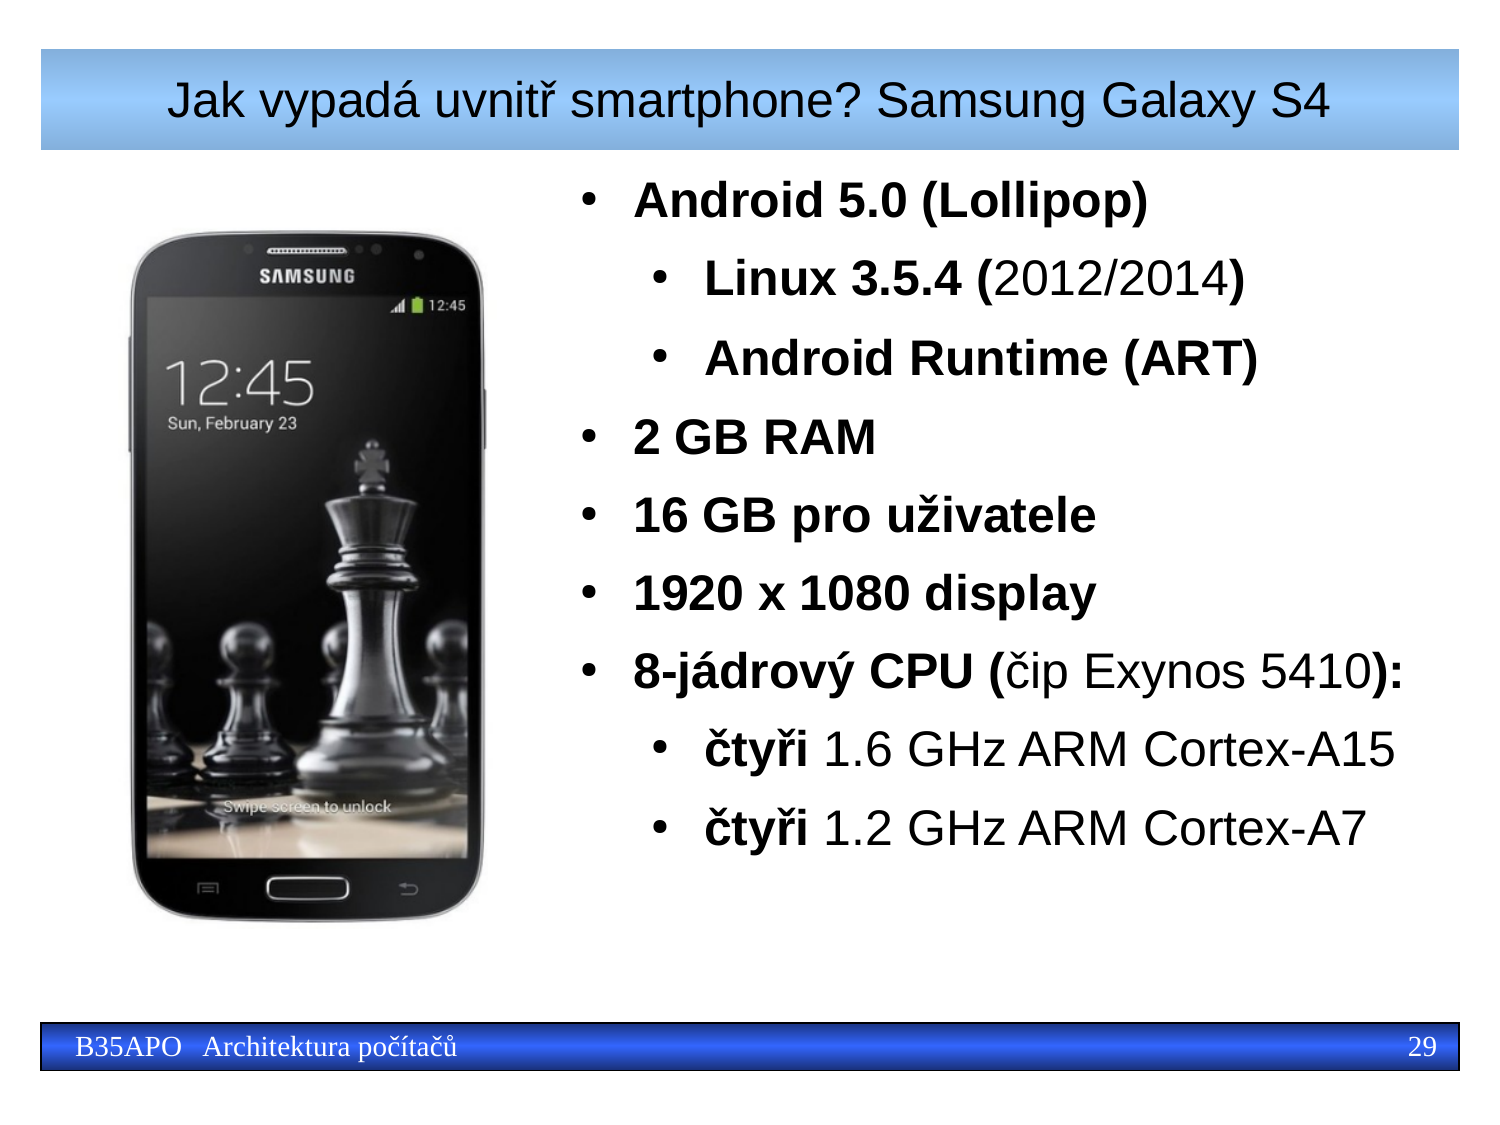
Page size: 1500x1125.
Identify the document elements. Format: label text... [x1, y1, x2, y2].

title Jak vypadá uvnitř smartphone? Samsung Galaxy S4 [41, 49, 1459, 150]
picture [112, 219, 512, 929]
list Android 5.0 (Lollipop) Linux 3.5.4 (2012/2014) Android Runtime (ART) 2 GB RAM 16 GB pro uživatele 1920 x 1080 display 8-jádrový CPU (čip Exynos 5410): čtyři 1.6 GHz ARM Cortex-A15 čtyři 1.2 GHz ARM Cortex-A7 [562, 172, 1426, 916]
